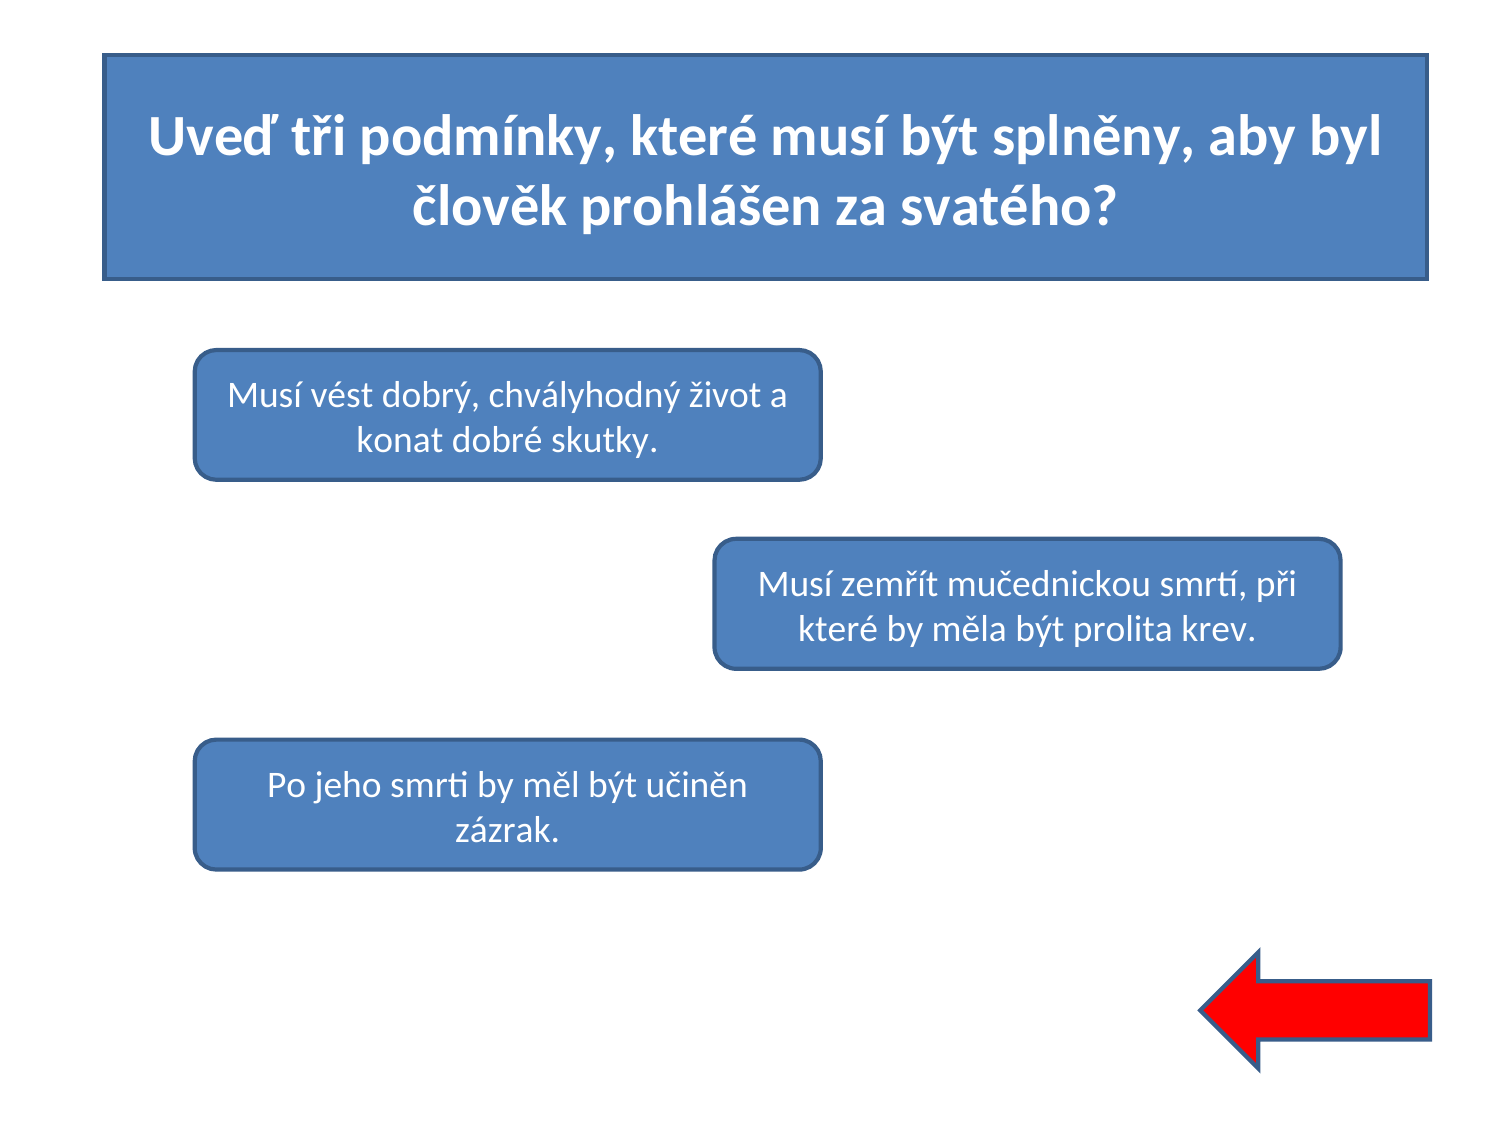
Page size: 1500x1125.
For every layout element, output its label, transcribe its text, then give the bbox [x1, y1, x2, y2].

text_box Uveď tři podmínky, které musí být splněny, aby byl člověk prohlášen za svatého? [104, 54, 1428, 279]
text_box [1200, 952, 1430, 1069]
text_box Musí zemřít mučednickou smrtí, při které by měla být prolita krev. [714, 538, 1341, 669]
text_box Po jeho smrti by měl být učiněn zázrak. [194, 739, 821, 870]
text_box Musí vést dobrý, chvályhodný život a konat dobré skutky. [194, 350, 821, 480]
